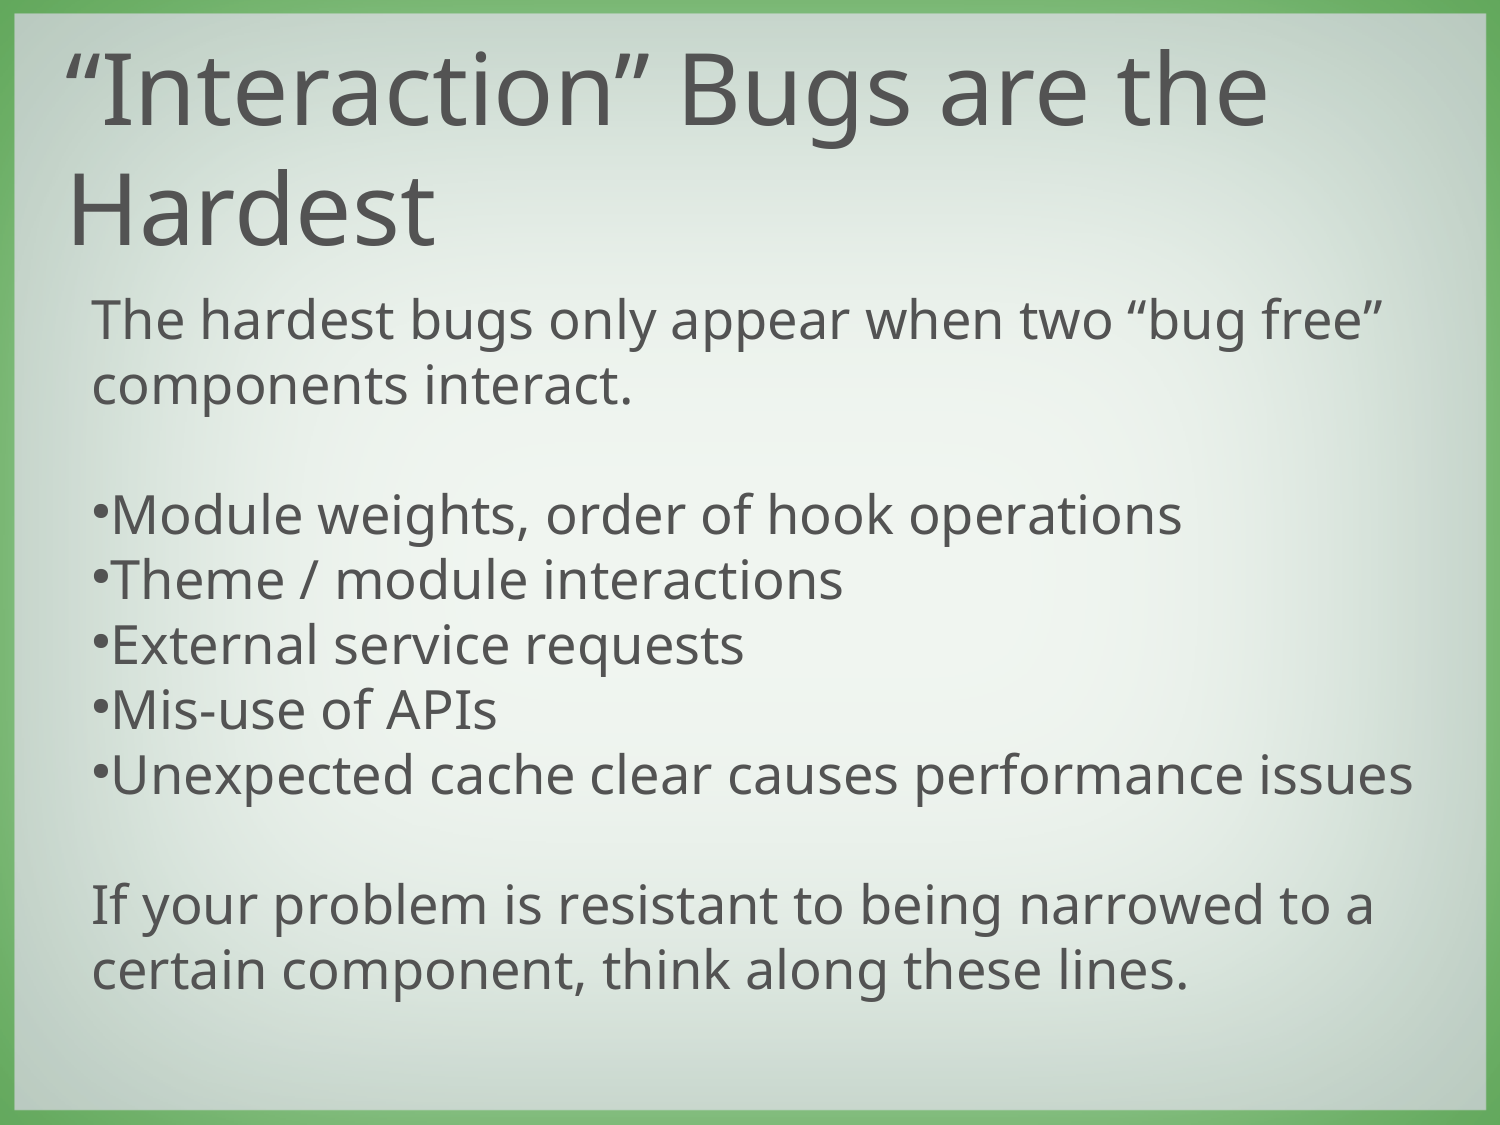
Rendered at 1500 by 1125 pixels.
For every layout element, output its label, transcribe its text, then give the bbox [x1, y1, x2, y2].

list [33, 195, 1440, 1001]
title “Interaction” Bugs are the Hardest [50, 18, 1457, 274]
picture [0, 0, 1500, 1125]
text_box [60, 304, 1428, 1086]
text_box The hardest bugs only appear when two “bug free” components interact. Module weights, order of hook operations Theme / module interactions External service requests Mis-use of APIs Unexpected cache clear causes performance issues If your problem is resistant to being narrowed to a certain component, think along these lines. [76, 278, 1462, 1073]
